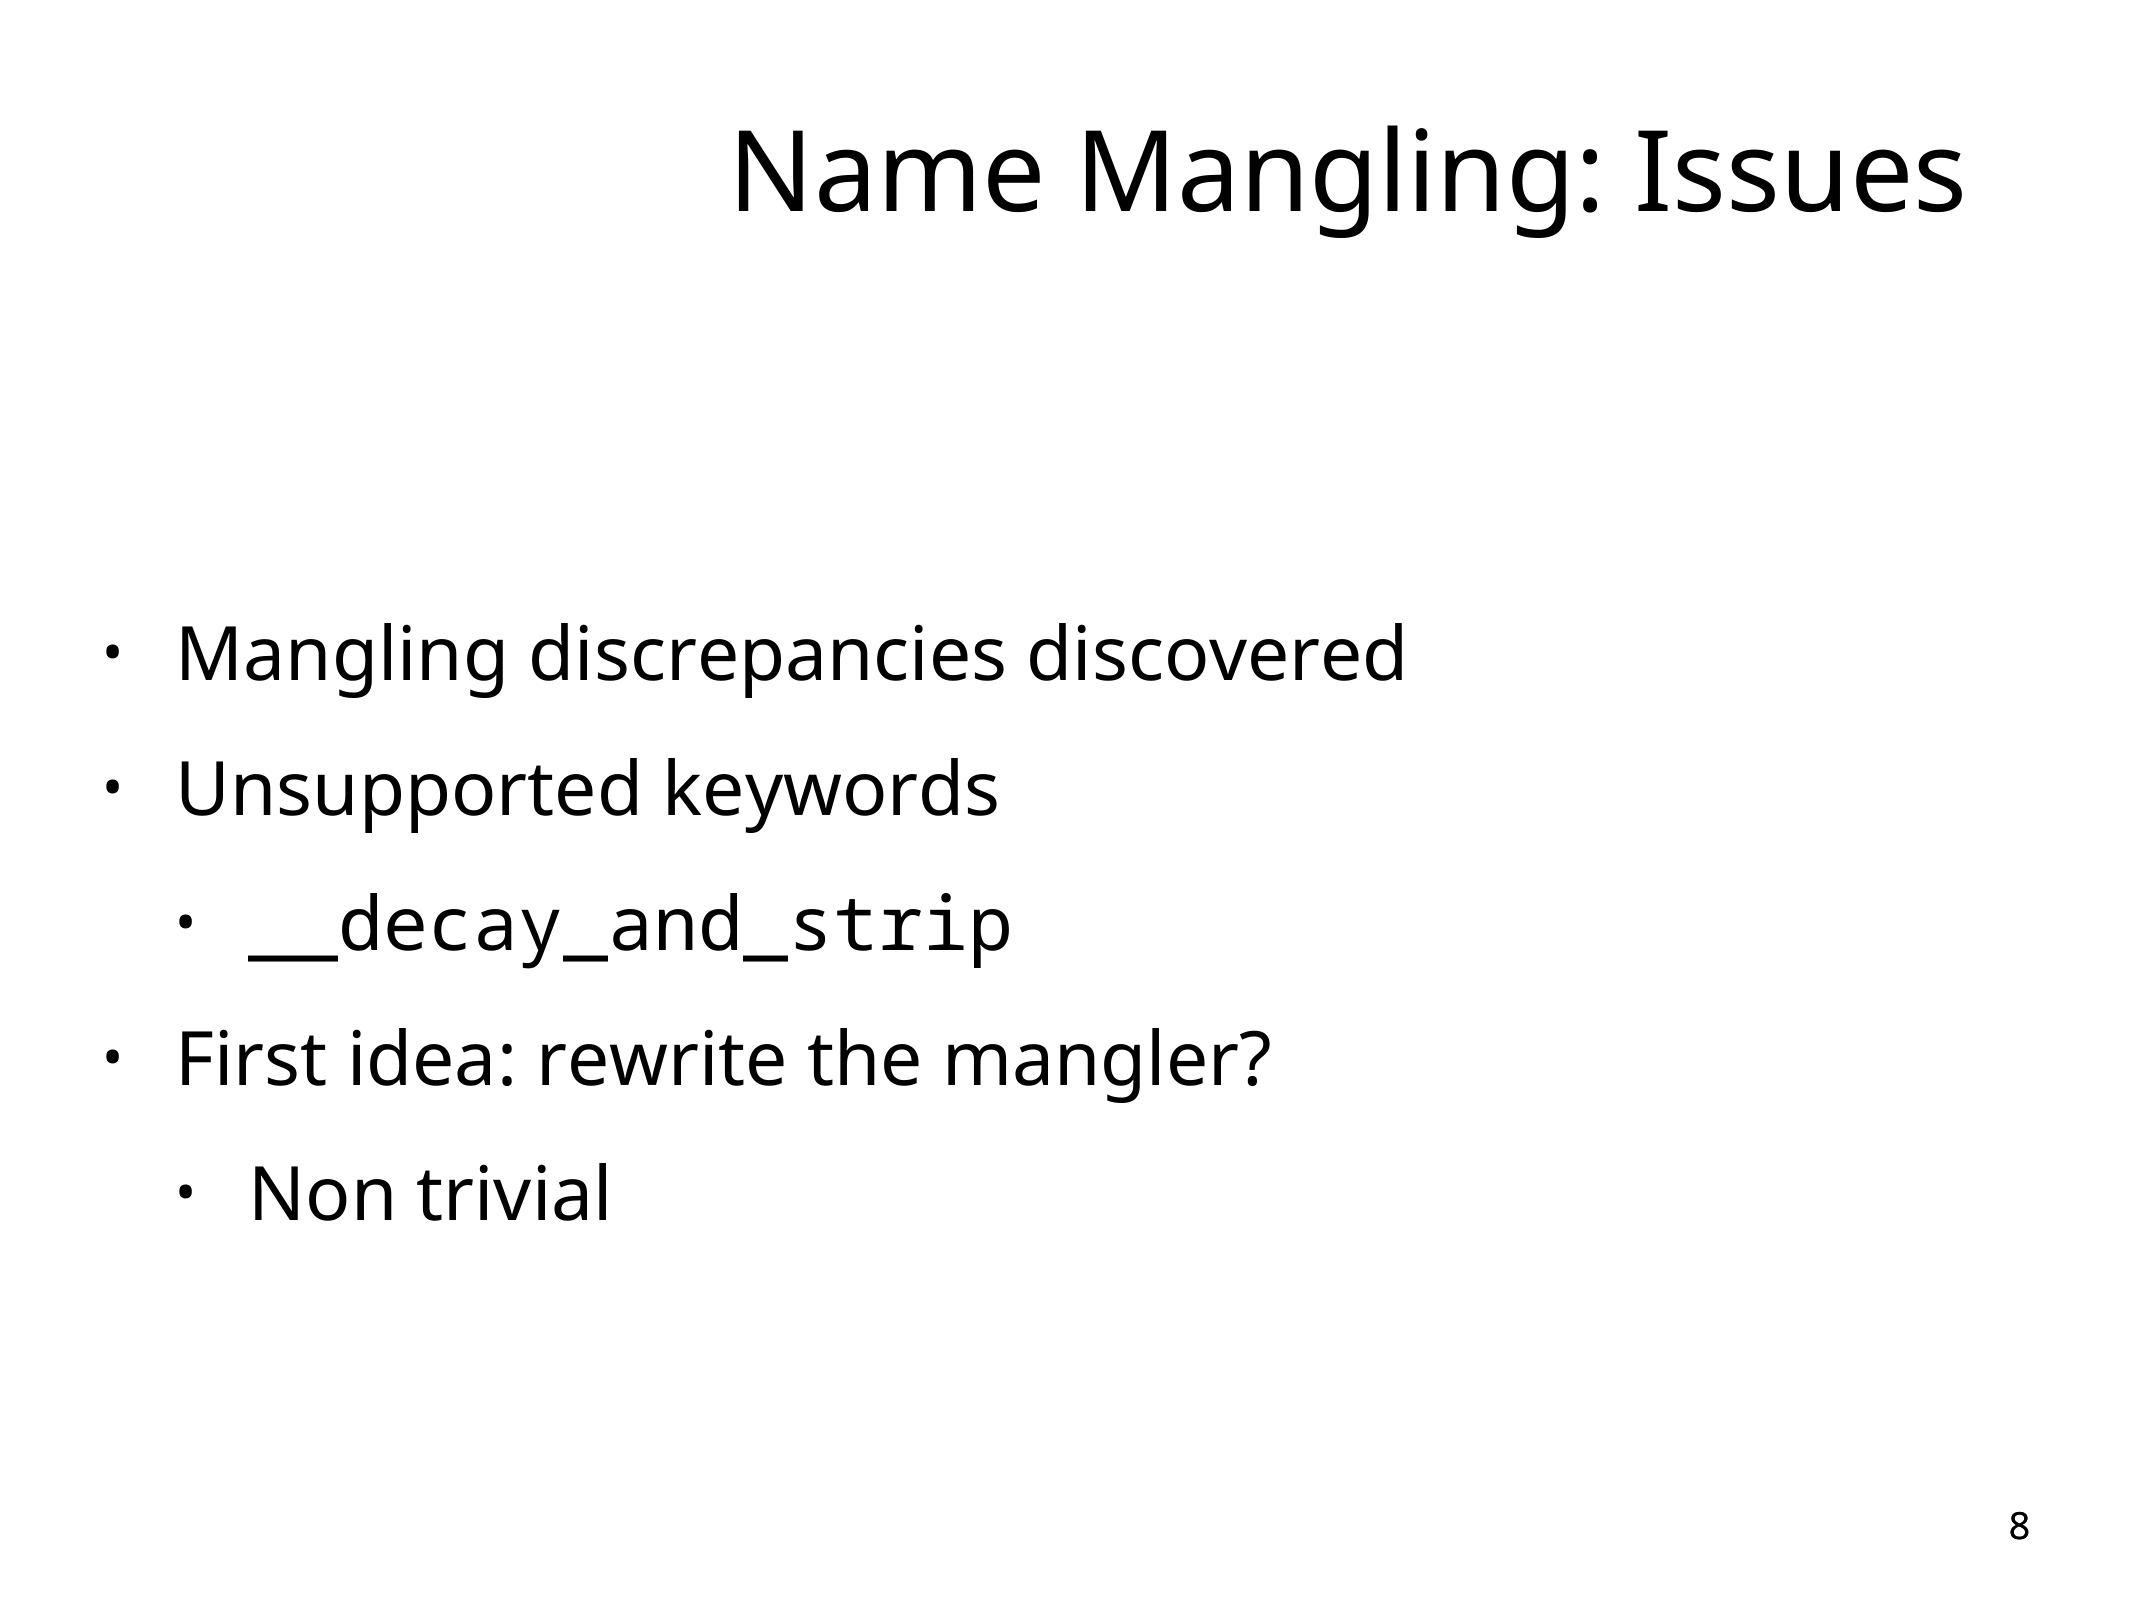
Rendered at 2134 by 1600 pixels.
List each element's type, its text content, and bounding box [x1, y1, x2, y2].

list Mangling discrepancies discovered Unsupported keywords __decay_and_strip First idea: rewrite the mangler? Non trivial [94, 332, 2039, 1509]
text_box <number> [1985, 1493, 2055, 1557]
title Name Mangling: Issues [156, 72, 1978, 261]
